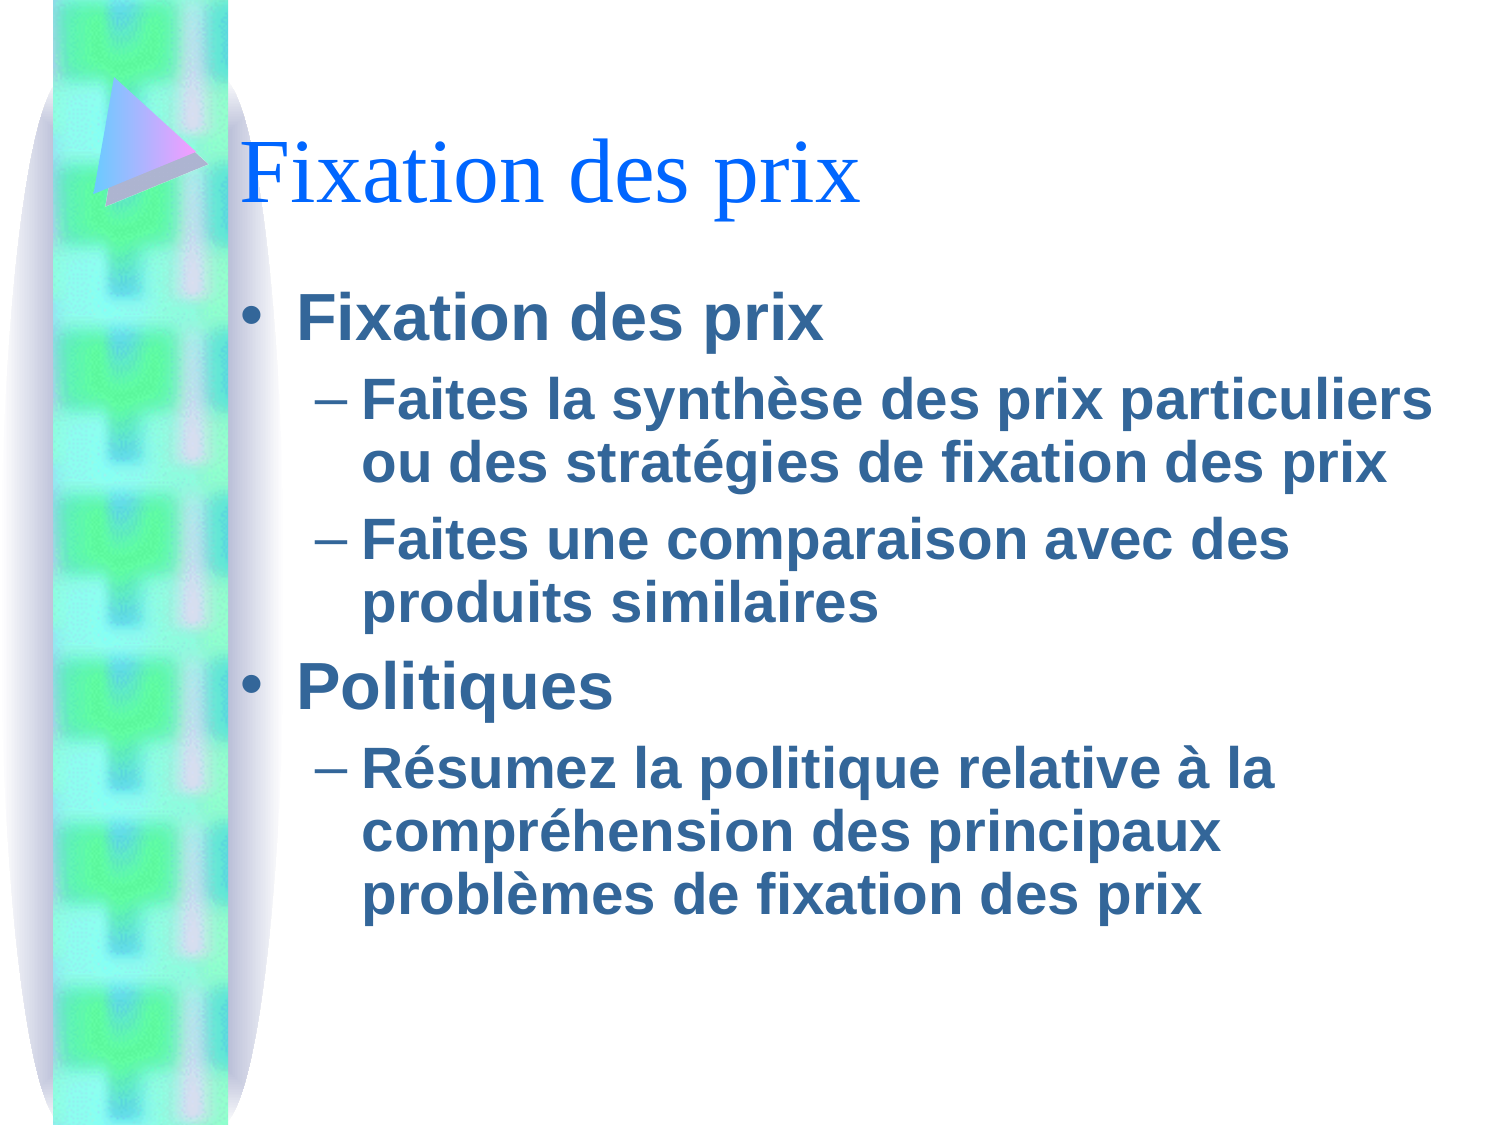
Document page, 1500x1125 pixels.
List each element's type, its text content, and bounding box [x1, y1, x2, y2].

list Fixation des prix Faites la synthèse des prix particuliers ou des stratégies de fixation des prix Faites une comparaison avec des produits similaires Politiques Résumez la politique relative à la compréhension des principaux problèmes de fixation des prix [224, 275, 1500, 951]
title Fixation des prix [224, 40, 1500, 229]
picture [53, 0, 229, 1125]
